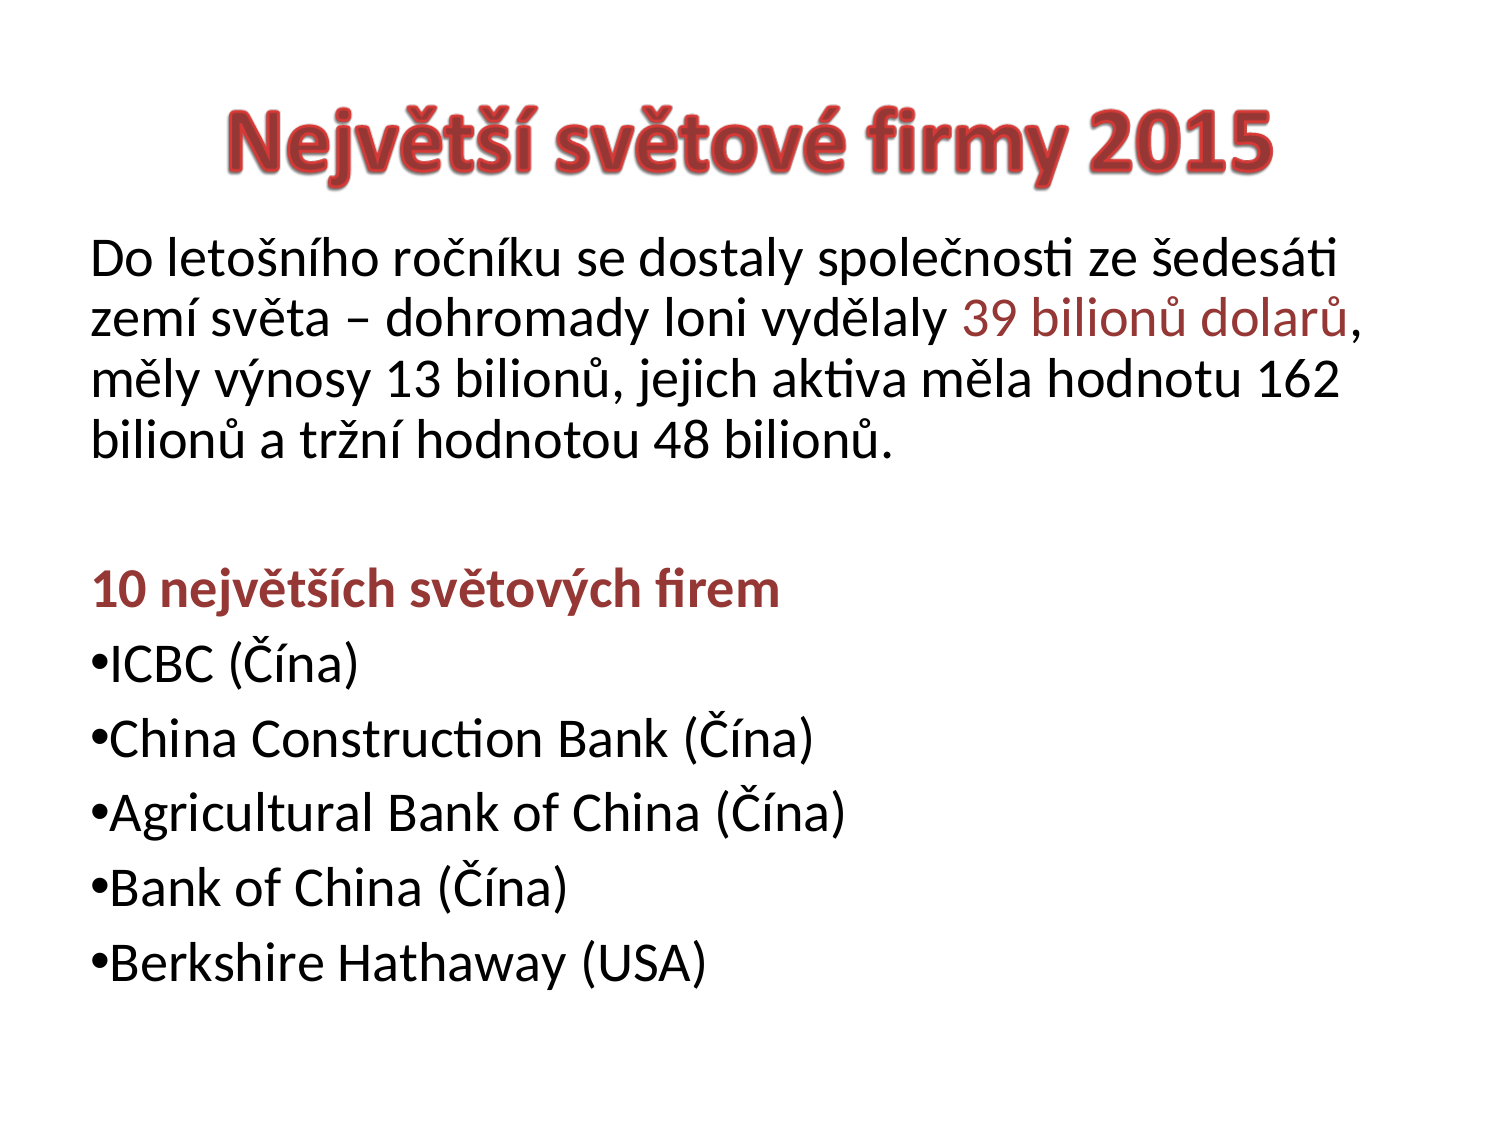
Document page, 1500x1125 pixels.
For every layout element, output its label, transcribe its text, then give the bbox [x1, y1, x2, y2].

list Do letošního ročníku se dostaly společnosti ze šedesáti zemí světa – dohromady loni vydělaly 39 bilionů dolarů, měly výnosy 13 bilionů, jejich aktiva měla hodnotu 162 bilionů a tržní hodnotou 48 bilionů. 10 největších světových firem ICBC (Čína) China Construction Bank (Čína) Agricultural Bank of China (Čína) Bank of China (Čína) Berkshire Hathaway (USA) [75, 219, 1426, 1005]
picture [75, 44, 1426, 219]
